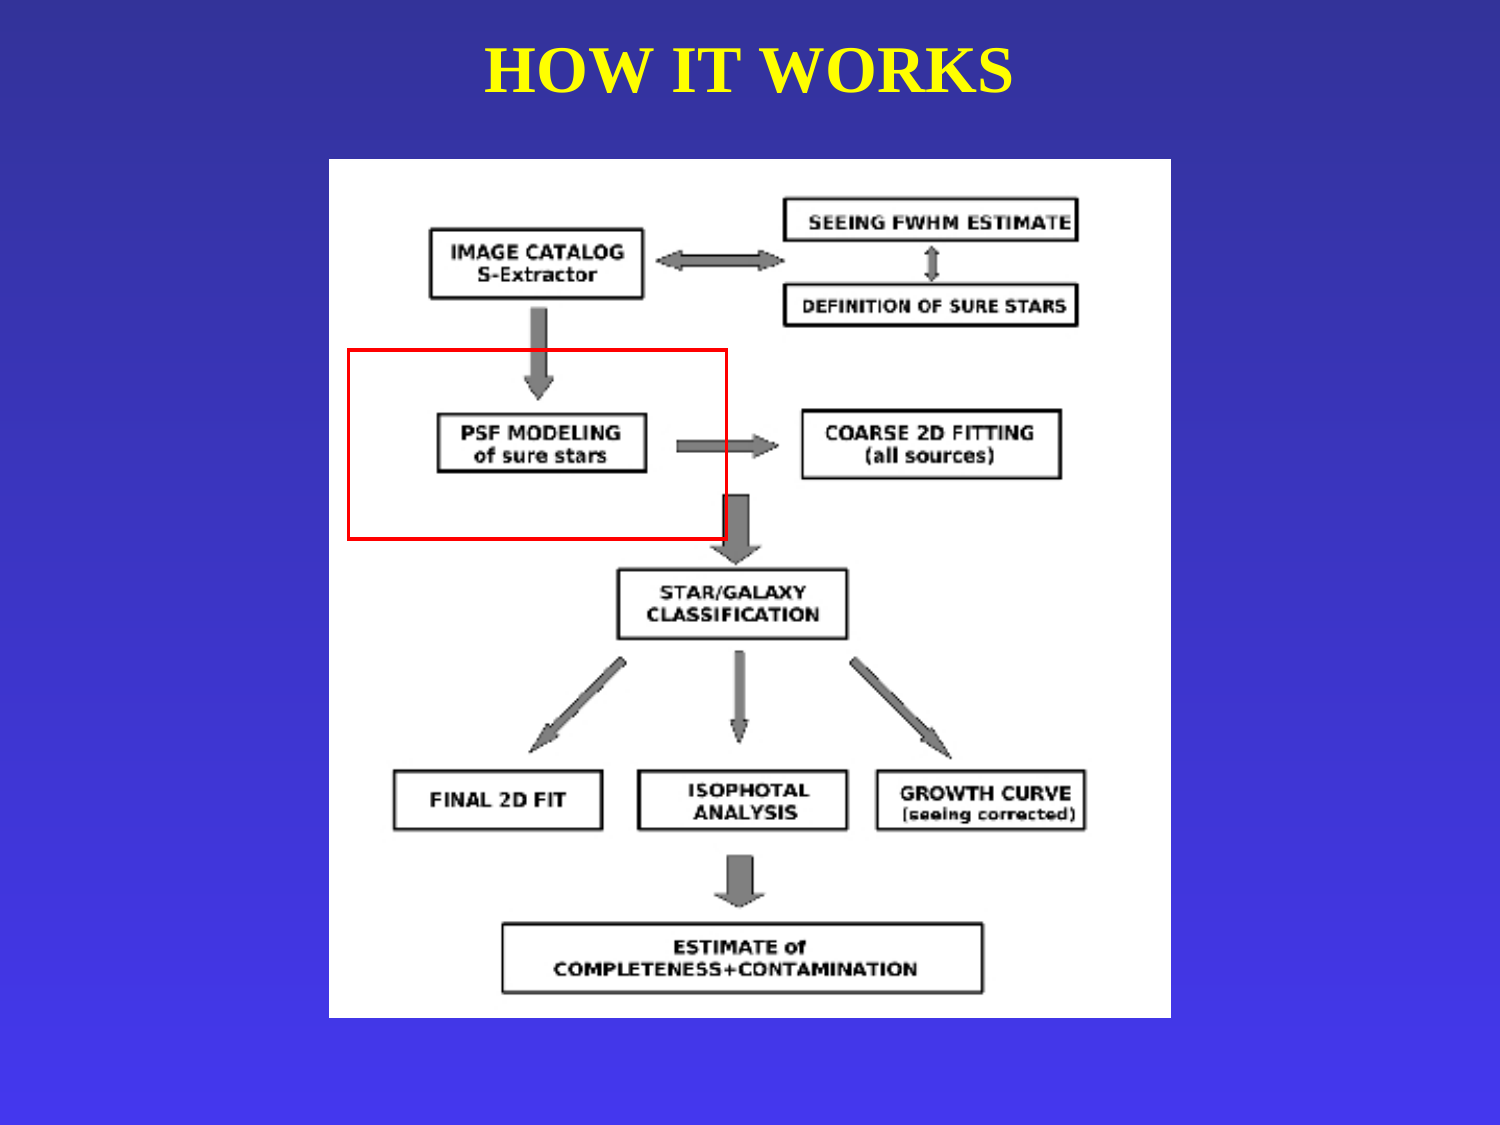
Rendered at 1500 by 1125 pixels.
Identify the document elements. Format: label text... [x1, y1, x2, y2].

text_box HOW IT WORKS [437, 30, 1064, 114]
picture [329, 159, 1171, 1018]
text_box [348, 349, 727, 539]
